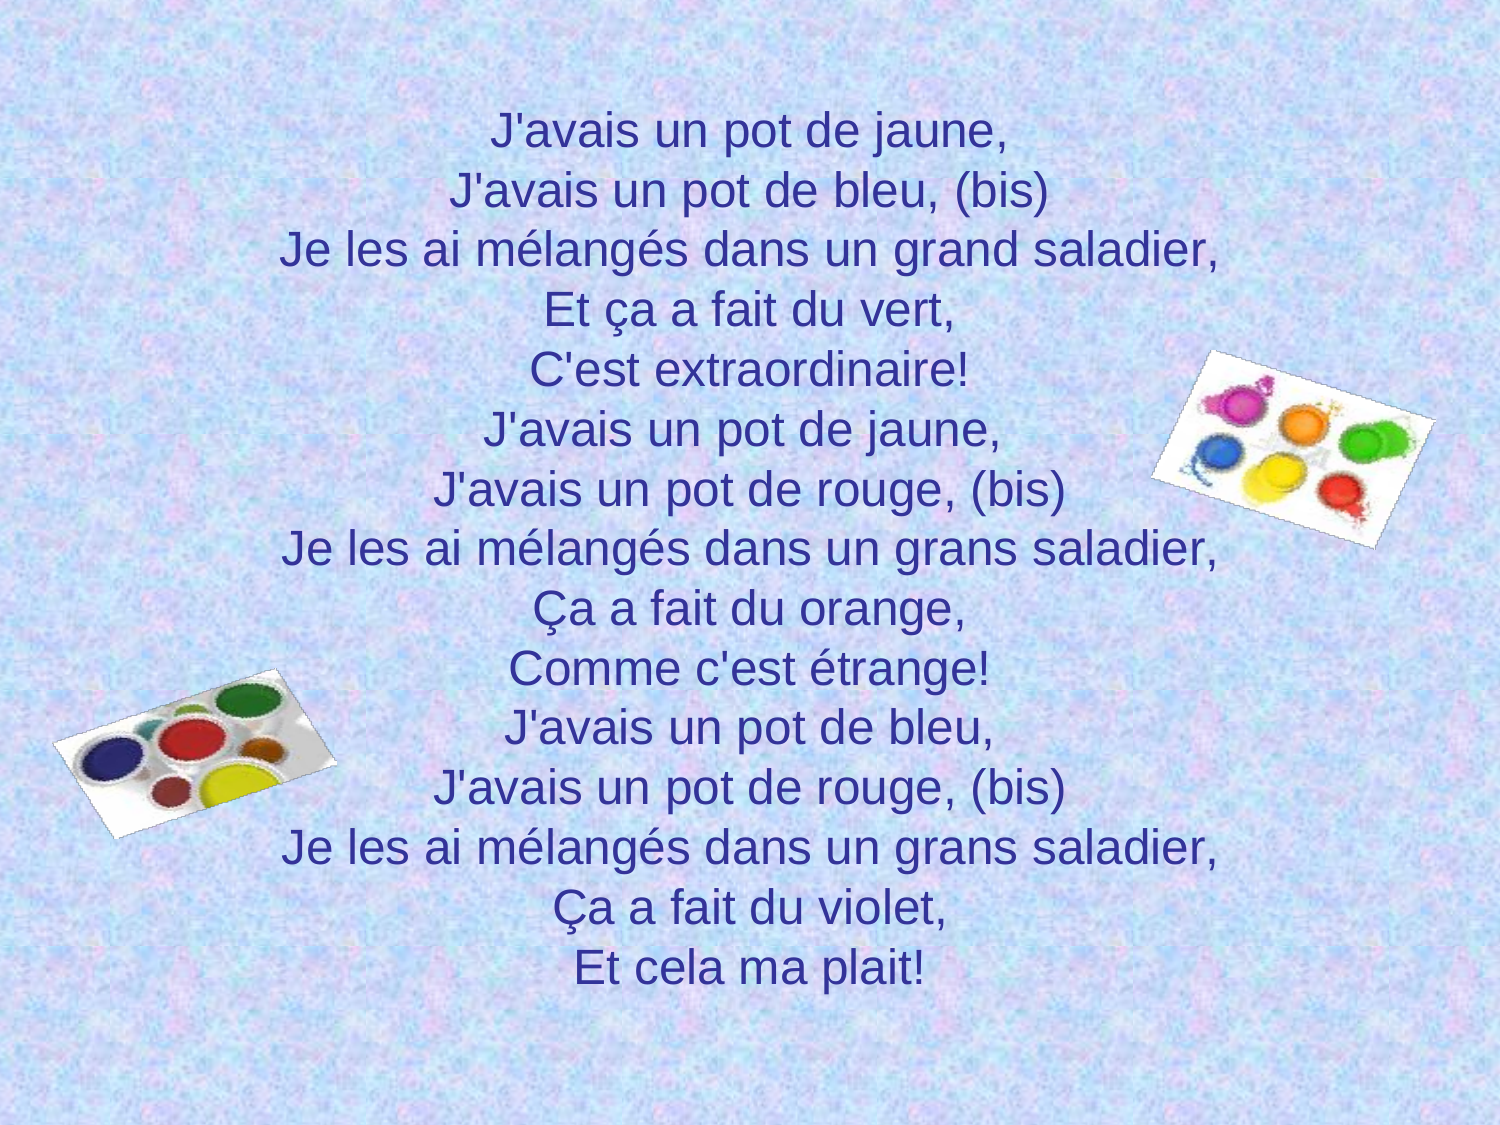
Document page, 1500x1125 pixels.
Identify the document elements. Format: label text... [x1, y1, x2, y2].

picture [0, 0, 1500, 1125]
list J'avais un pot de jaune, J'avais un pot de bleu, (bis) Je les ai mélangés dans un grand saladier, Et ça a fait du vert, C'est extraordinaire! J'avais un pot de jaune, J'avais un pot de rouge, (bis) Je les ai mélangés dans un grans saladier, Ça a fait du orange, Comme c'est étrange! J'avais un pot de bleu, J'avais un pot de rouge, (bis) Je les ai mélangés dans un grans saladier, Ça a fait du violet, Et cela ma plait! [75, 101, 1426, 1005]
